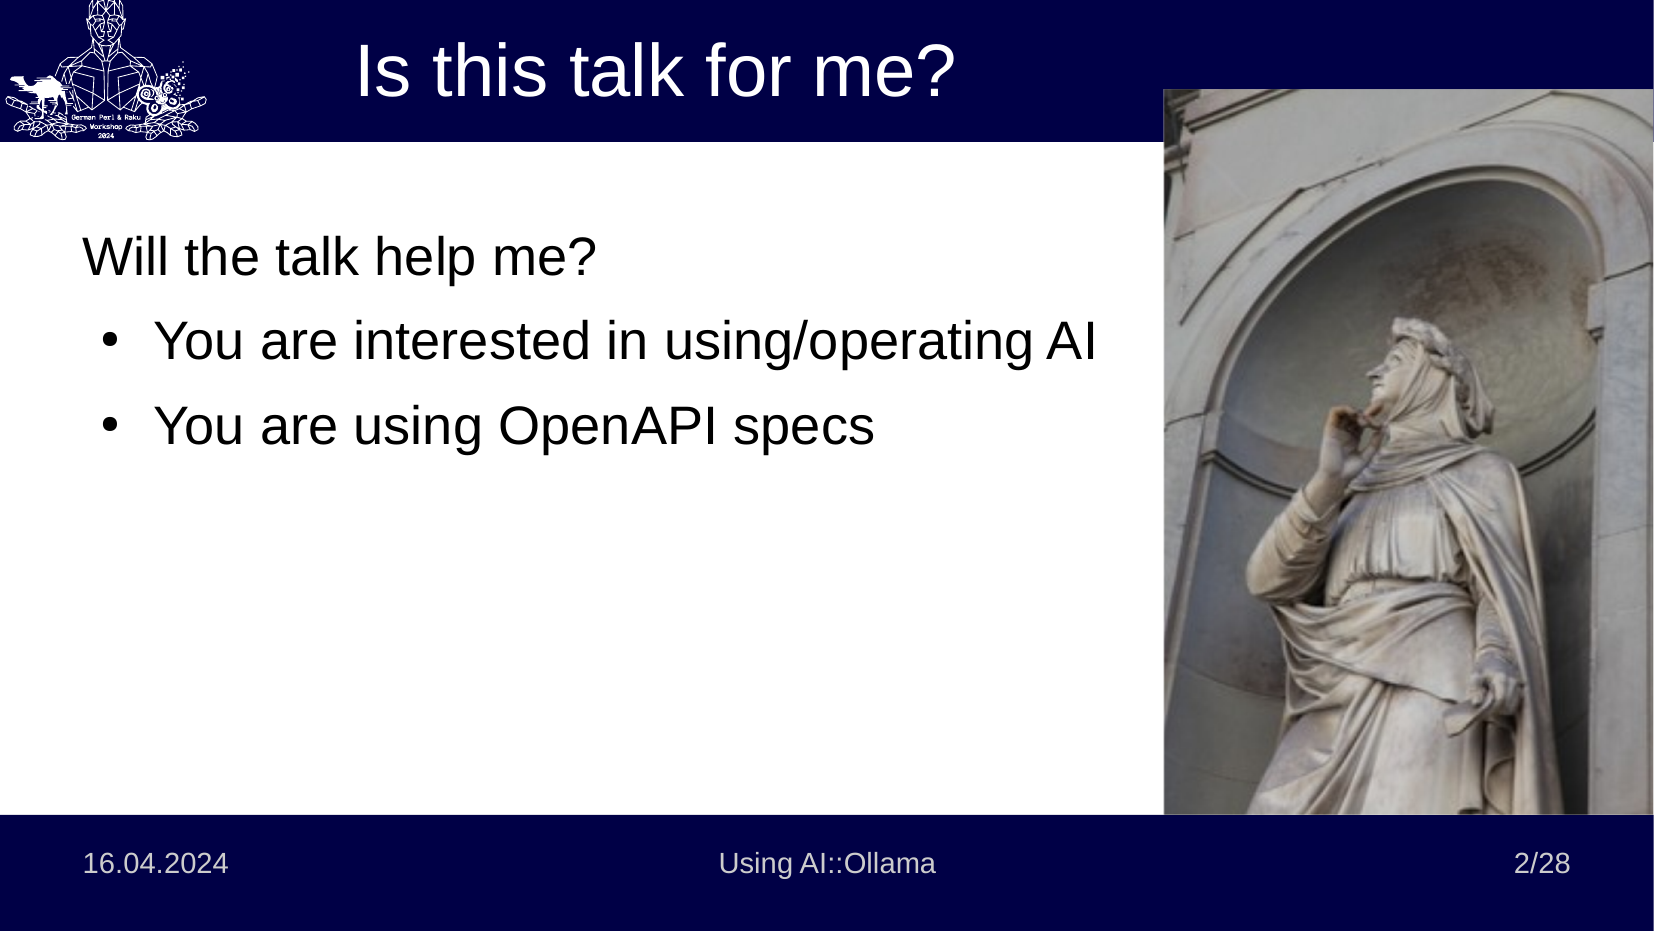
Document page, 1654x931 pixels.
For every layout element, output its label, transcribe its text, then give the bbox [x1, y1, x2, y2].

picture [1163, 88, 1654, 815]
title Is this talk for me? [354, 5, 1654, 136]
list Will the talk help me? You are interested in using/operating AI You are using OpenAPI specs [82, 141, 1123, 815]
